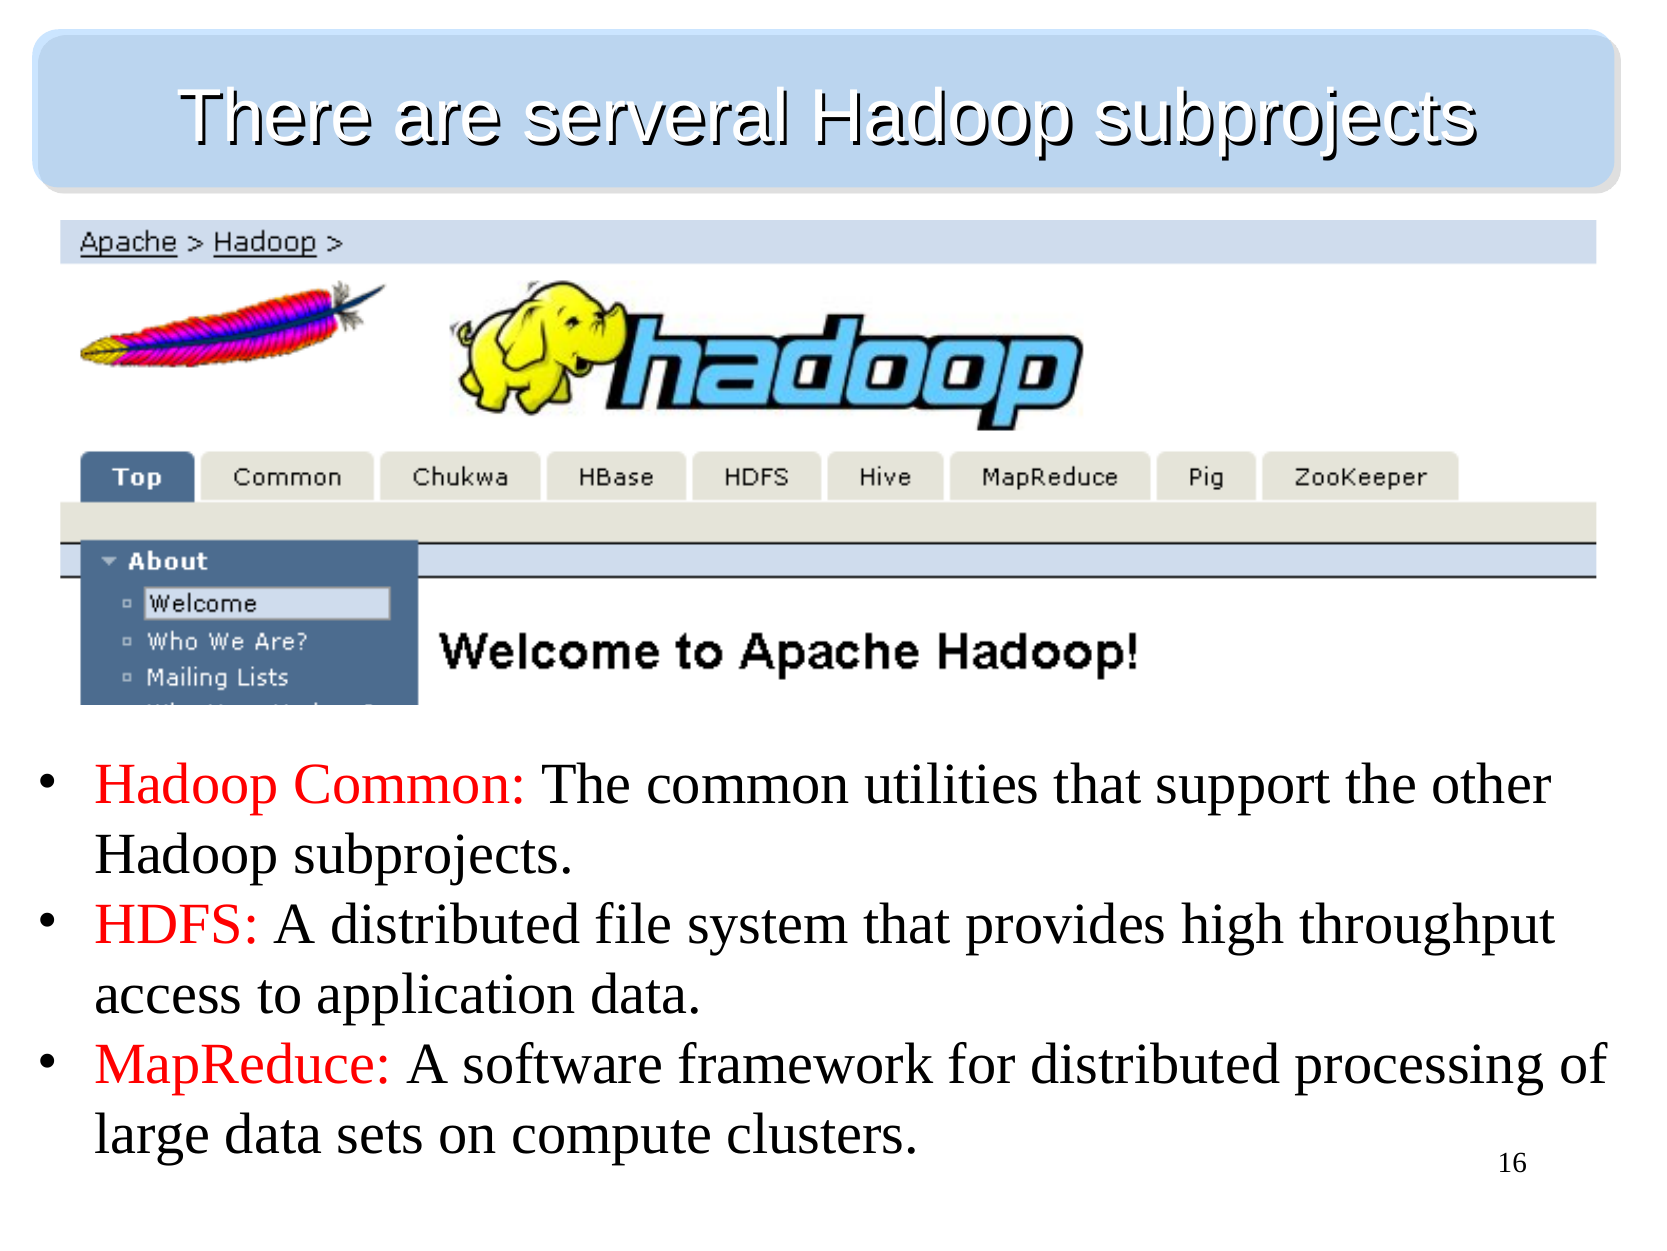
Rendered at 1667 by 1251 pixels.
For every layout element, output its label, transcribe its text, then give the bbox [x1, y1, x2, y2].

title There are serveral Hadoop subprojects [123, 28, 1530, 204]
text_box [32, 29, 123, 188]
text_box Hadoop Common: The common utilities that support the other Hadoop subprojects. HDFS: A distributed file system that provides high throughput access to application data. MapReduce: A software framework for distributed processing of large data sets on compute clusters. [23, 738, 1649, 1232]
text_box [1530, 29, 1615, 188]
picture [60, 220, 1597, 705]
